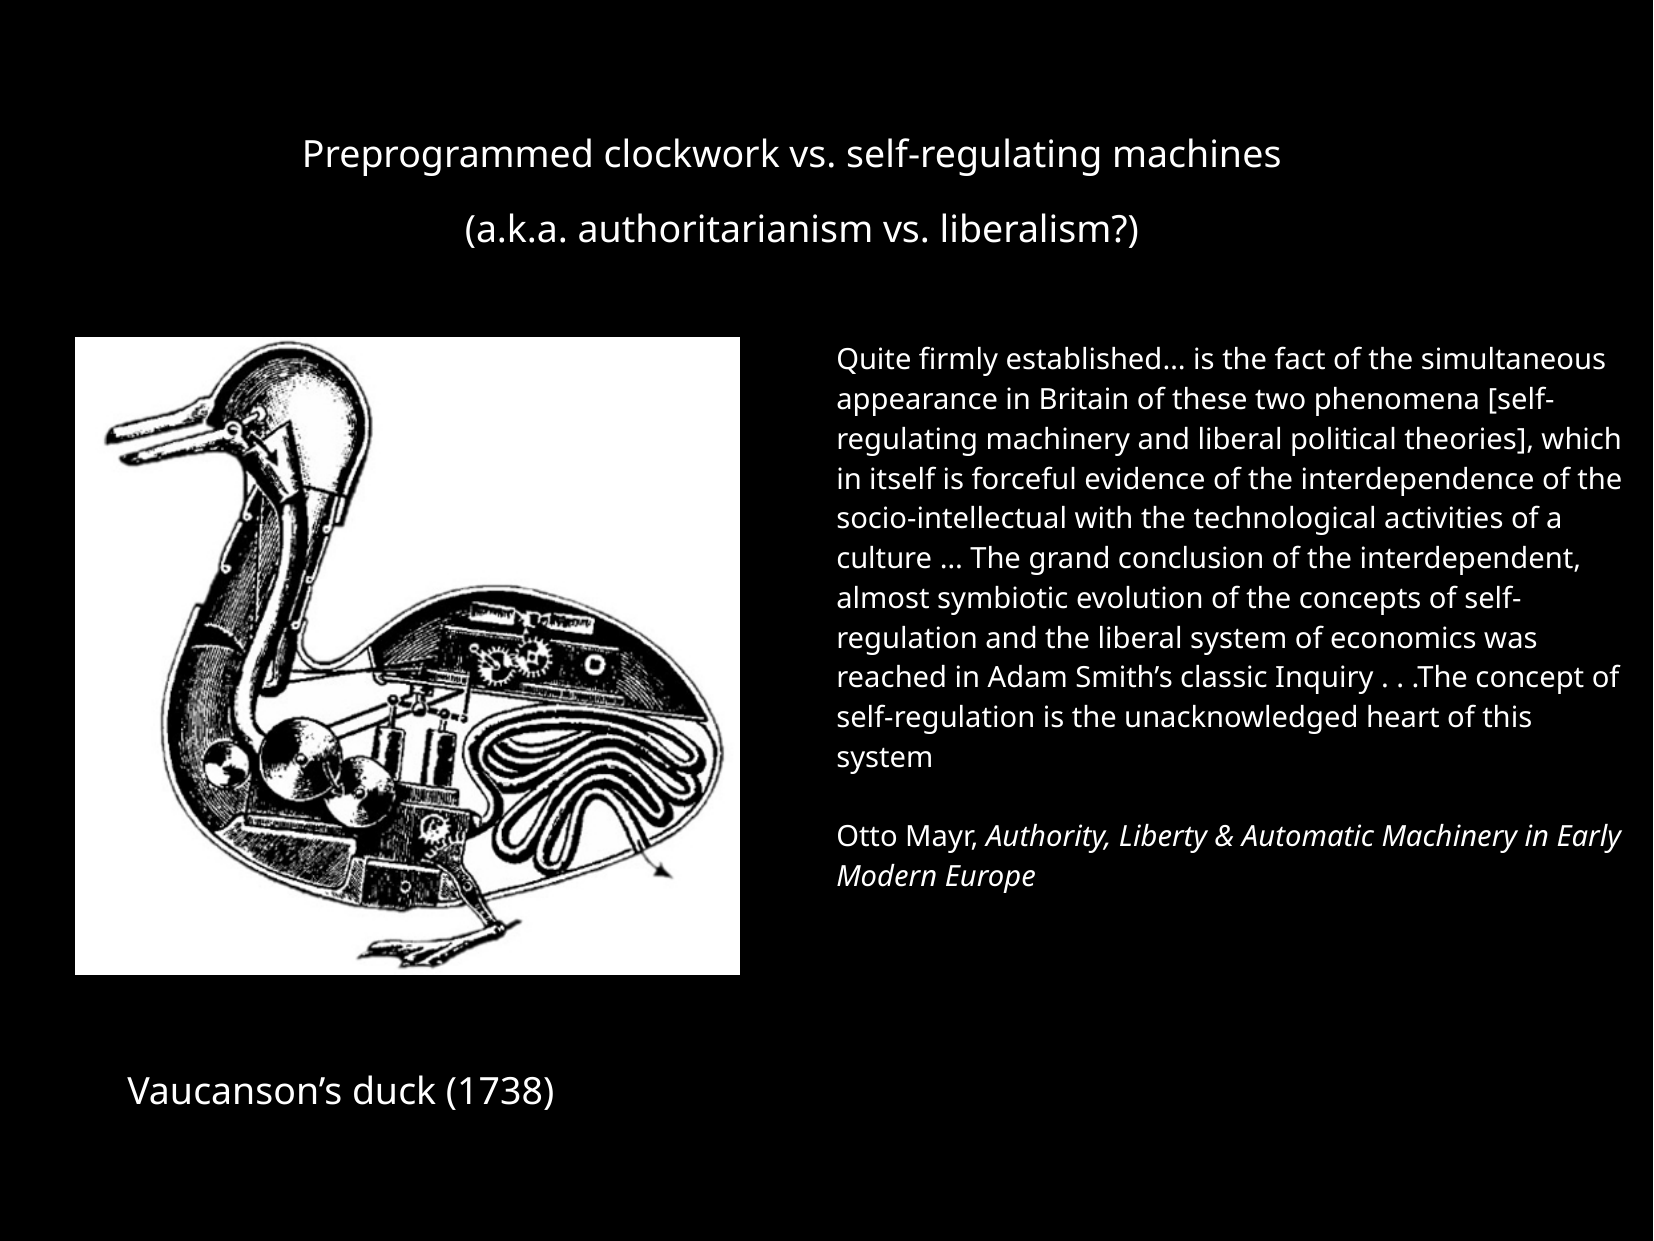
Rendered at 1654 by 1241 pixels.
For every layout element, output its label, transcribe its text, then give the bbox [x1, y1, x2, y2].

text_box Quite firmly established… is the fact of the simultaneous appearance in Britain of these two phenomena [self-regulating machinery and liberal political theories], which in itself is forceful evidence of the interdependence of the socio-intellectual with the technological activities of a culture … The grand conclusion of the interdependent, almost symbiotic evolution of the concepts of self-regulation and the liberal system of economics was reached in Adam Smith’s classic Inquiry . . .The concept of self-regulation is the unacknowledged heart of this system Otto Mayr, Authority, Liberty & Automatic Machinery in Early Modern Europe [821, 331, 1647, 1149]
text_box Preprogrammed clockwork vs. self-regulating machines [287, 119, 1463, 188]
text_box (a.k.a. authoritarianism vs. liberalism?) [450, 194, 1284, 263]
picture [75, 337, 740, 976]
text_box Vaucanson’s duck (1738) [112, 1057, 679, 1126]
